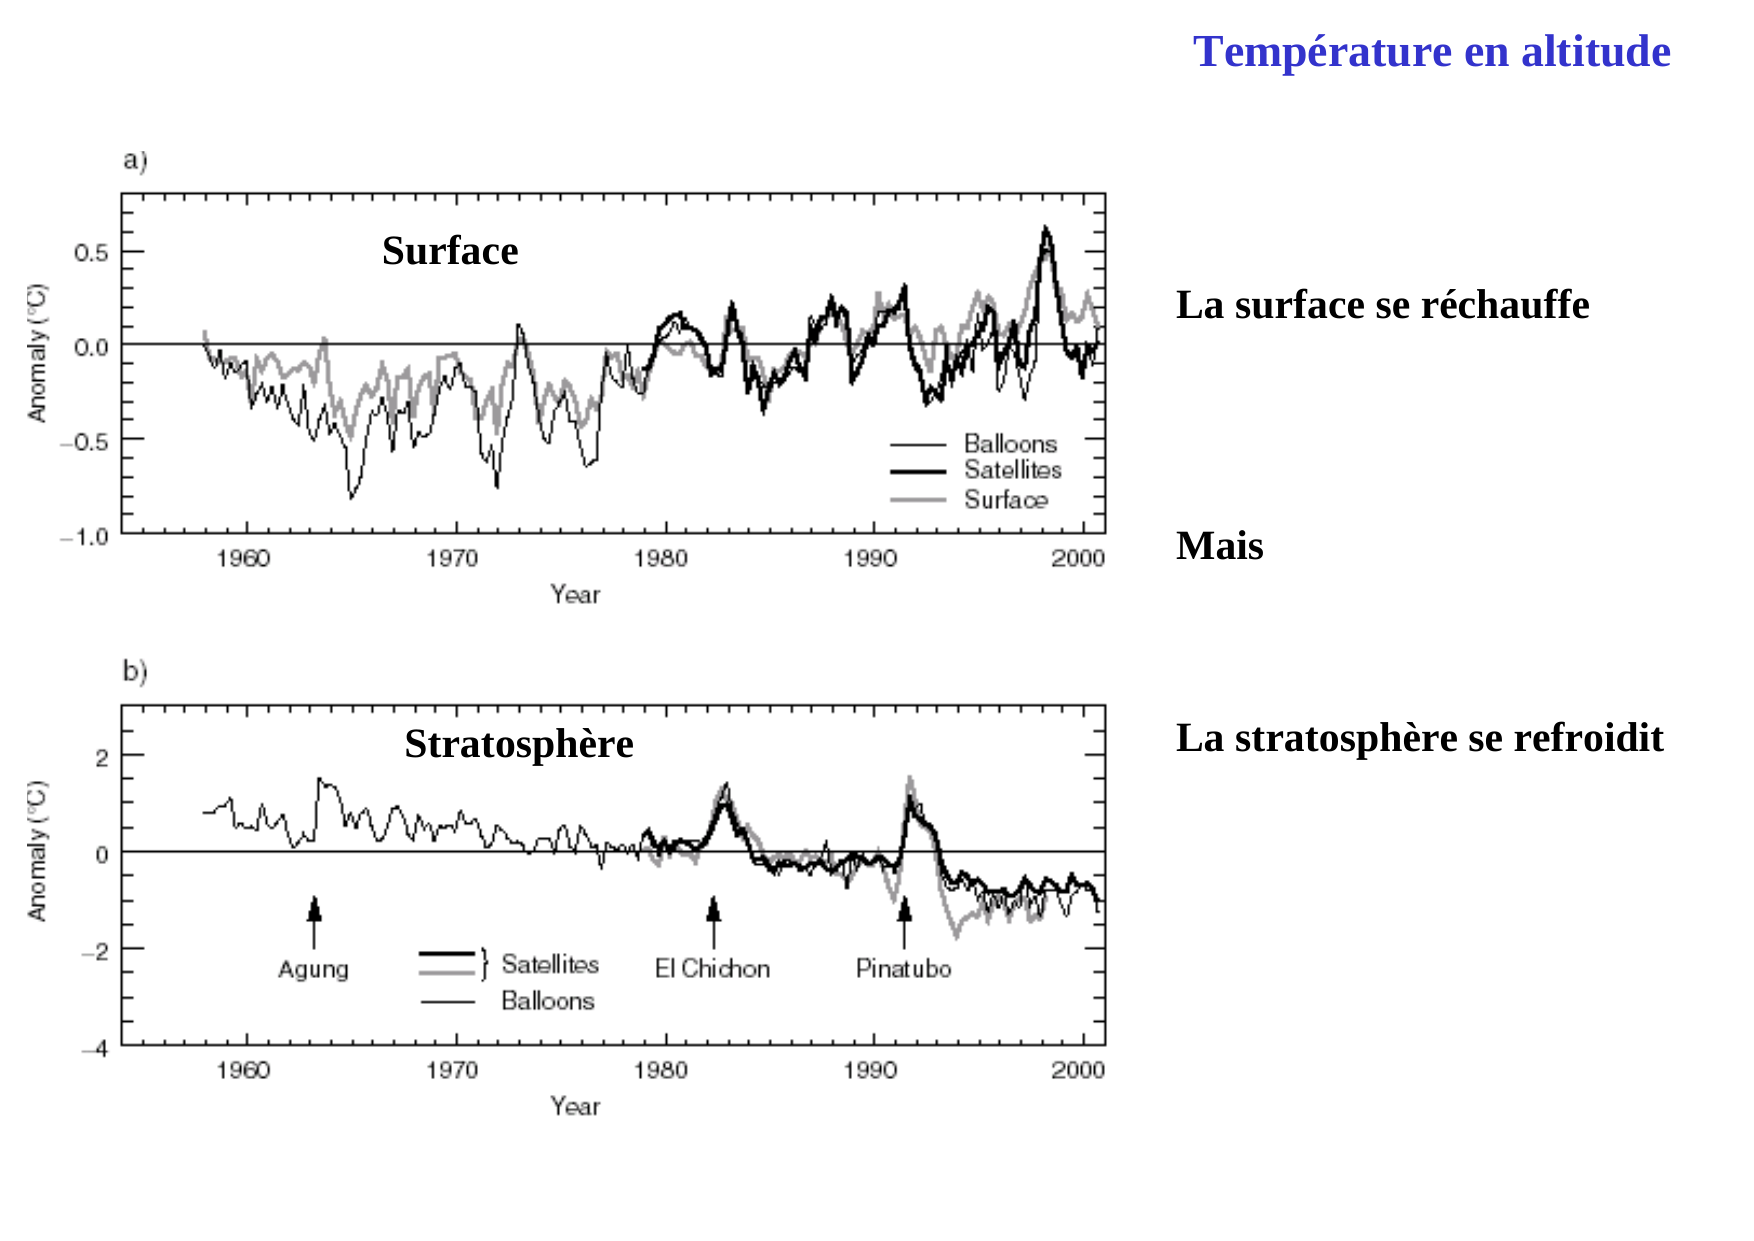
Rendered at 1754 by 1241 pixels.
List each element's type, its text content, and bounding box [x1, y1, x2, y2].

text_box Surface [367, 220, 534, 281]
text_box Température en altitude [1178, 19, 1687, 84]
text_box La surface se réchauffe Mais La stratosphère se refroidit [1161, 275, 1680, 913]
text_box Stratosphère [389, 713, 650, 775]
picture [27, 151, 1111, 1144]
